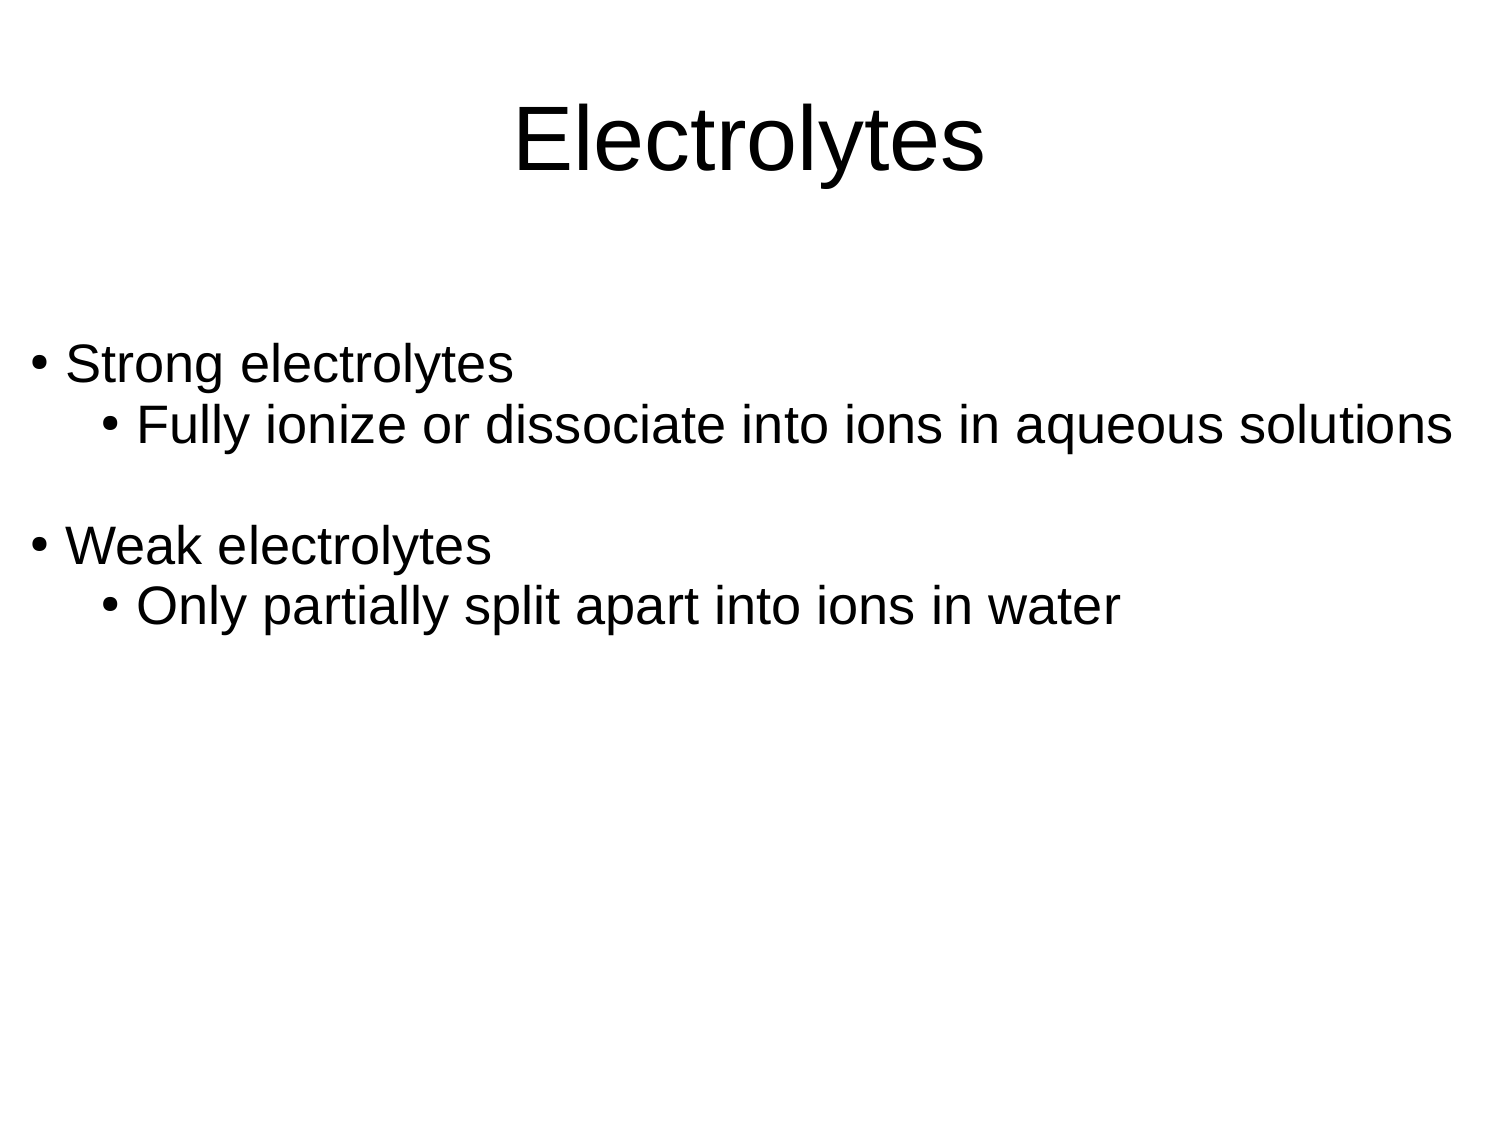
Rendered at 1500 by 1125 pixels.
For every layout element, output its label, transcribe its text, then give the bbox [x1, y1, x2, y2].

title Electrolytes [75, 44, 1425, 233]
text_box Strong electrolytes Fully ionize or dissociate into ions in aqueous solutions Weak electrolytes Only partially split apart into ions in water [15, 326, 1486, 766]
